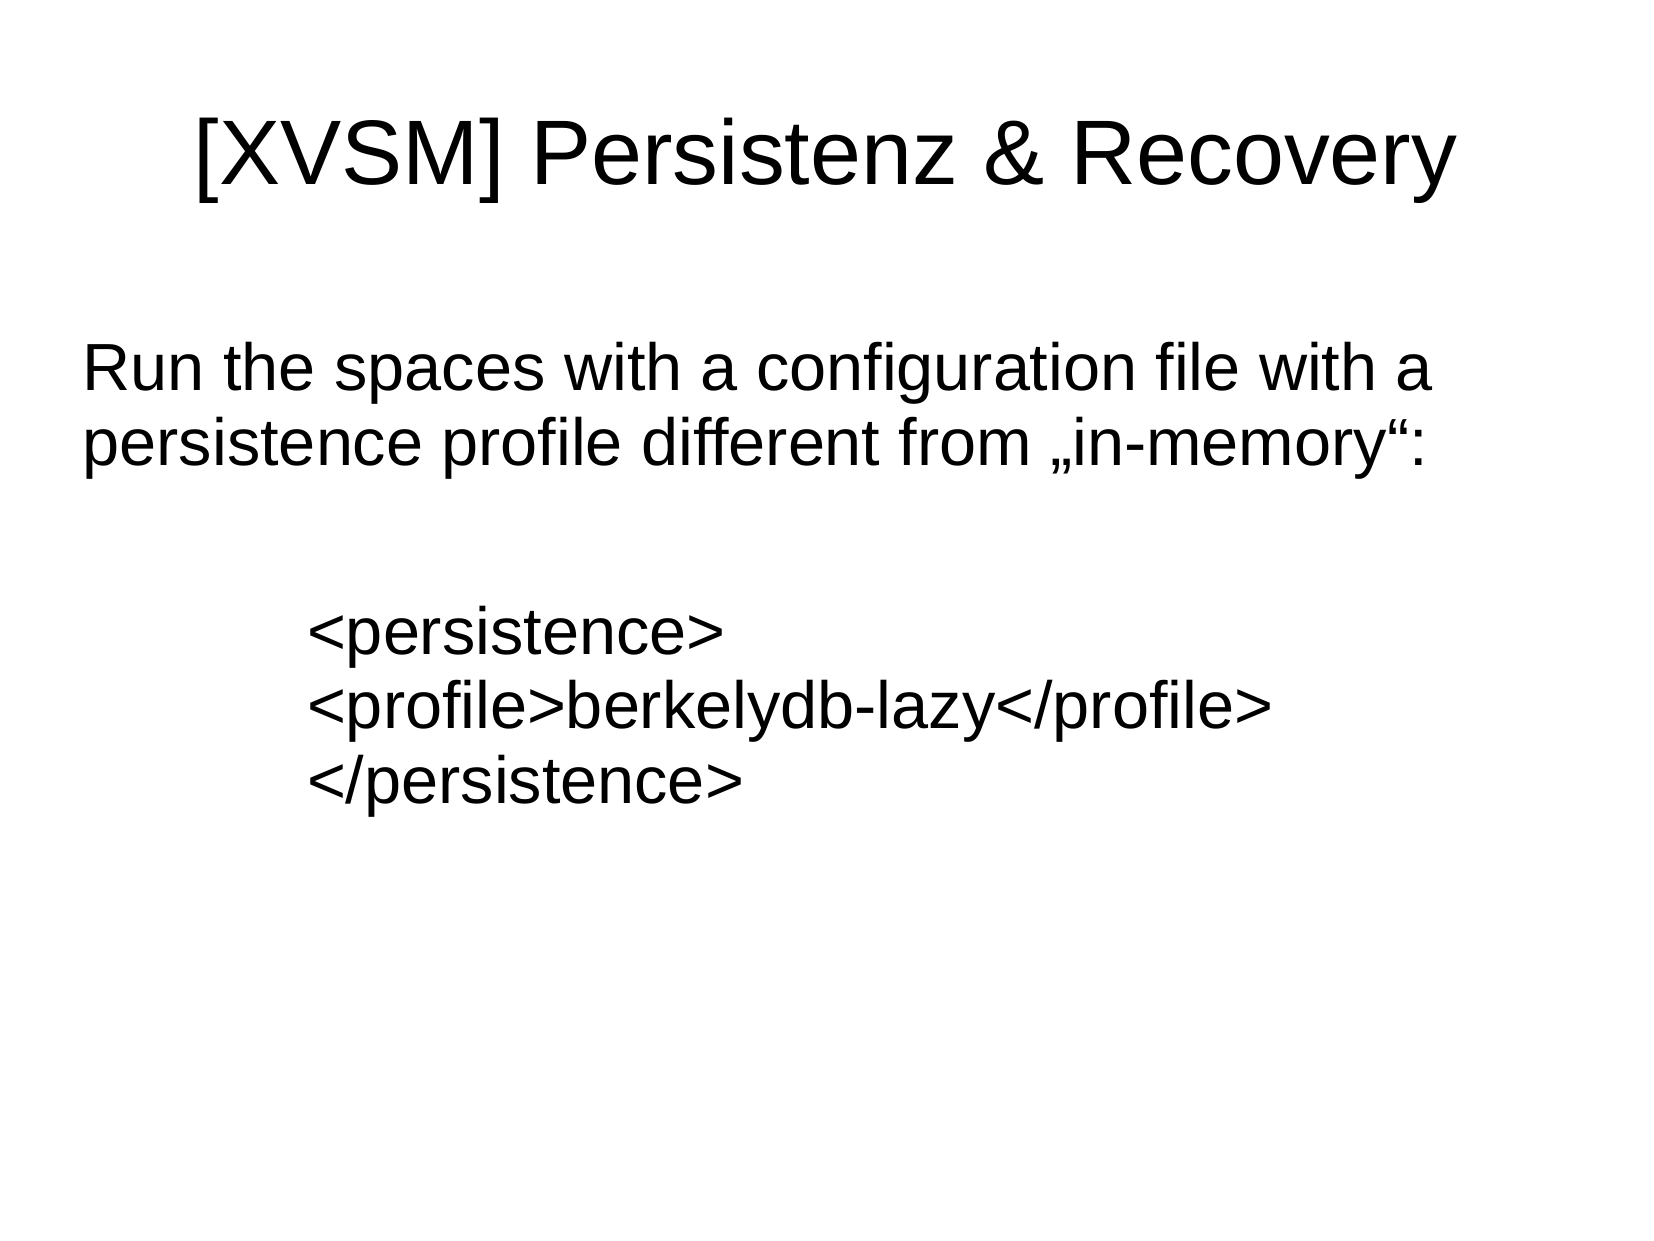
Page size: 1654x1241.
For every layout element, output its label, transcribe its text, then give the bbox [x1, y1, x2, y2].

title [XVSM] Persistenz & Recovery [82, 49, 1571, 257]
text_box Run the spaces with a configuration file with a persistence profile different from „in-memory“: [82, 290, 1538, 520]
subtitle <persistence> <profile>berkelydb-lazy</profile> </persistence> [307, 561, 1453, 851]
